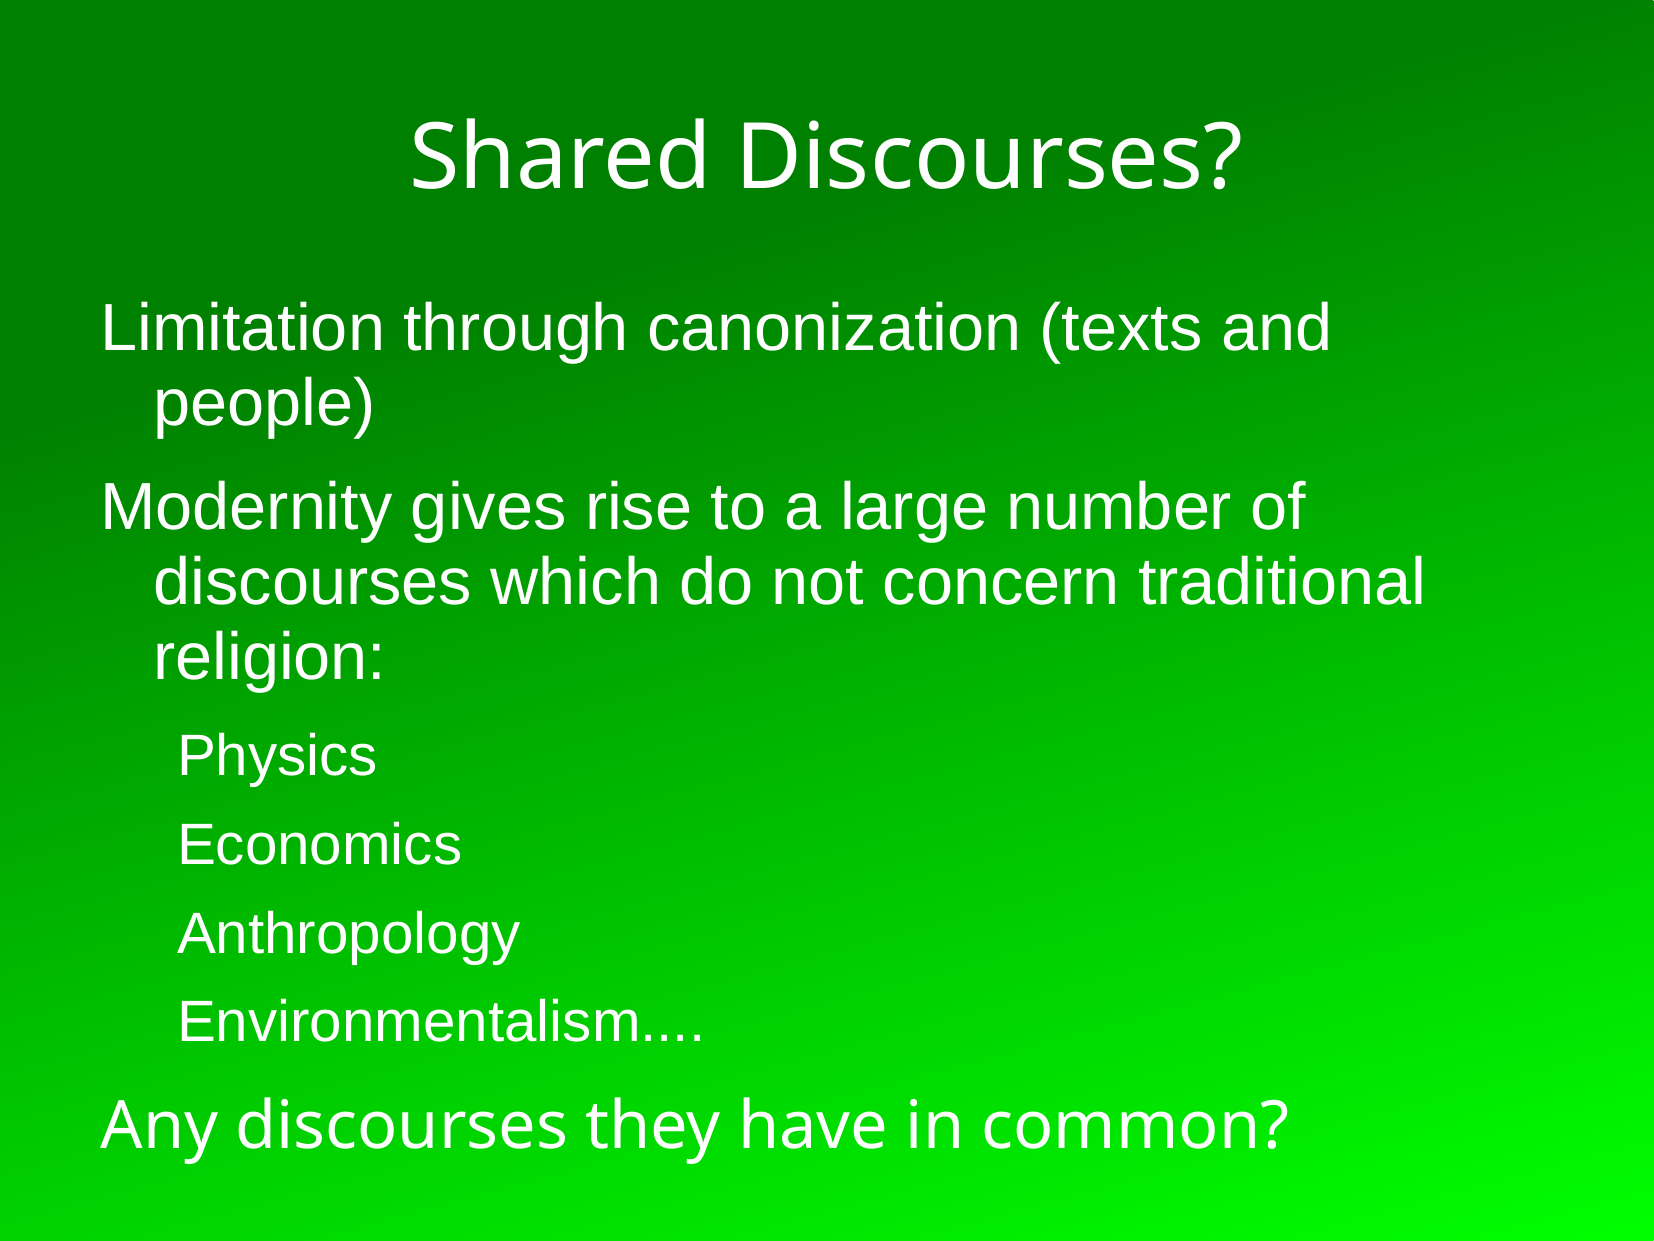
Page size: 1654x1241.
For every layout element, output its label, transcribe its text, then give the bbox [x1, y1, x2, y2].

title Shared Discourses? [82, 56, 1571, 250]
list Limitation through canonization (texts and people) Modernity gives rise to a large number of discourses which do not concern traditional religion: Physics Economics Anthropology Environmentalism.... Any discourses they have in common? [82, 290, 1571, 1152]
